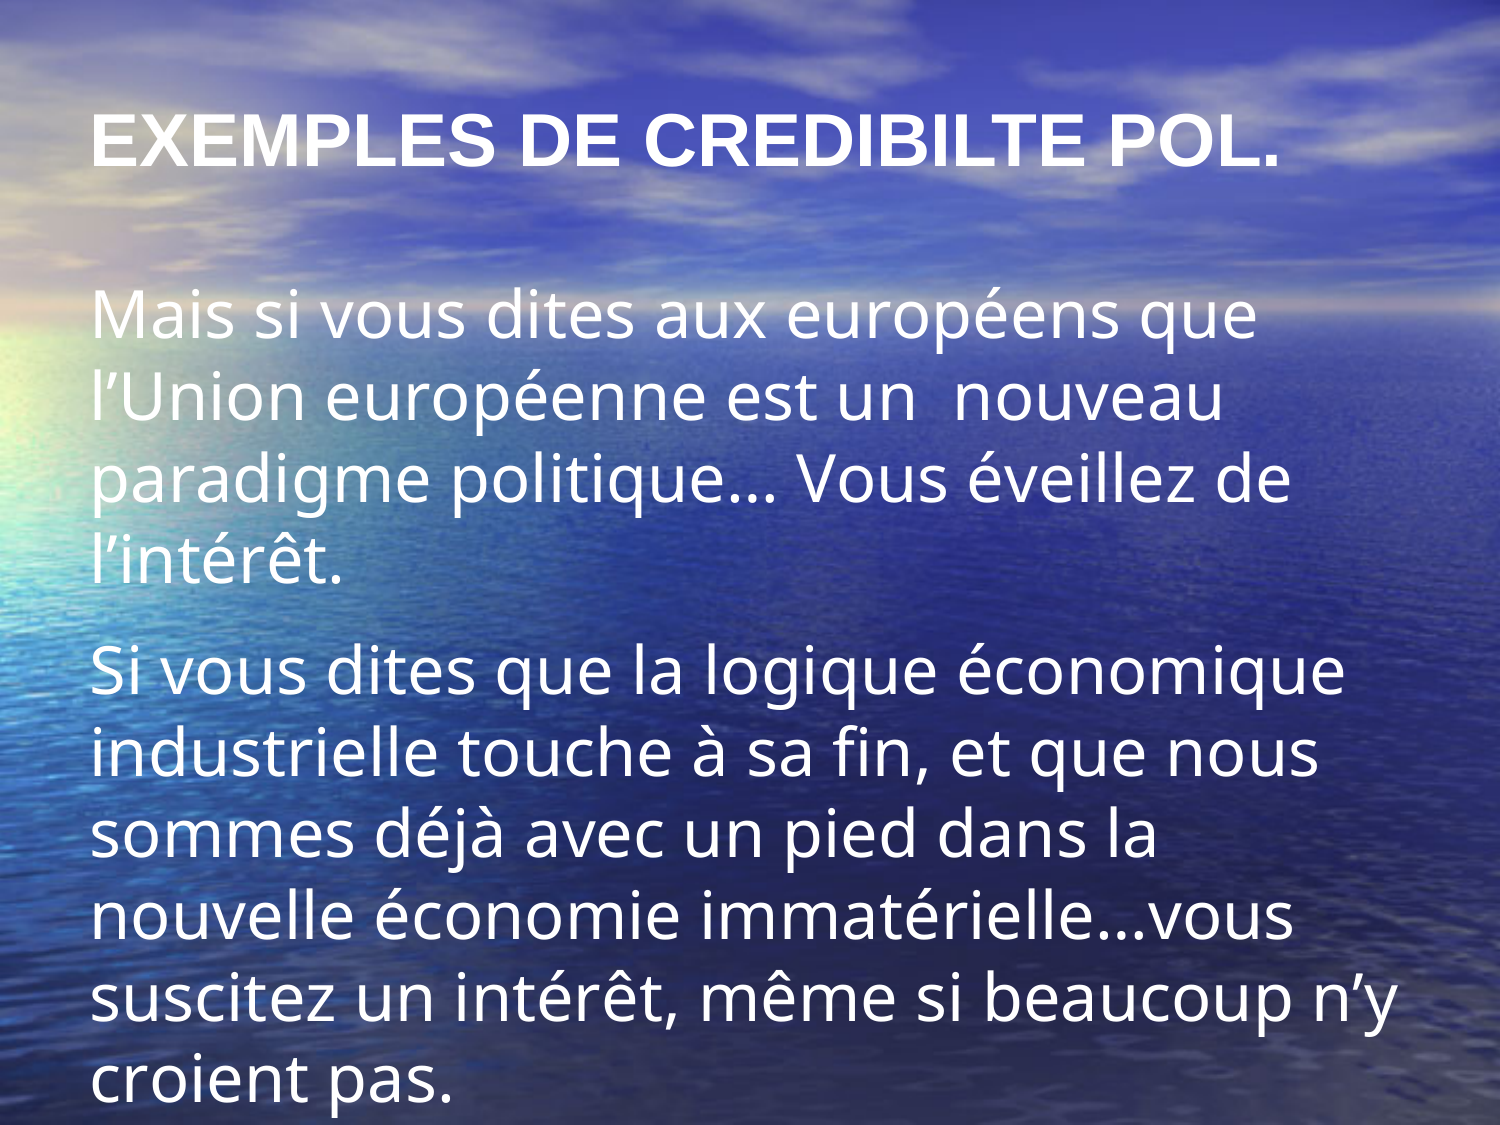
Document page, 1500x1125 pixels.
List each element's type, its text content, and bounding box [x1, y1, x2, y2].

text_box Mais si vous dites aux européens que l’Union européenne est un nouveau paradigme politique… Vous éveillez de l’intérêt. Si vous dites que la logique économique industrielle touche à sa fin, et que nous sommes déjà avec un pied dans la nouvelle économie immatérielle…vous suscitez un intérêt, même si beaucoup n’y croient pas. [75, 263, 1425, 1006]
picture [0, 0, 1500, 1125]
title EXEMPLES DE CREDIBILTE POL. [75, 44, 1425, 233]
